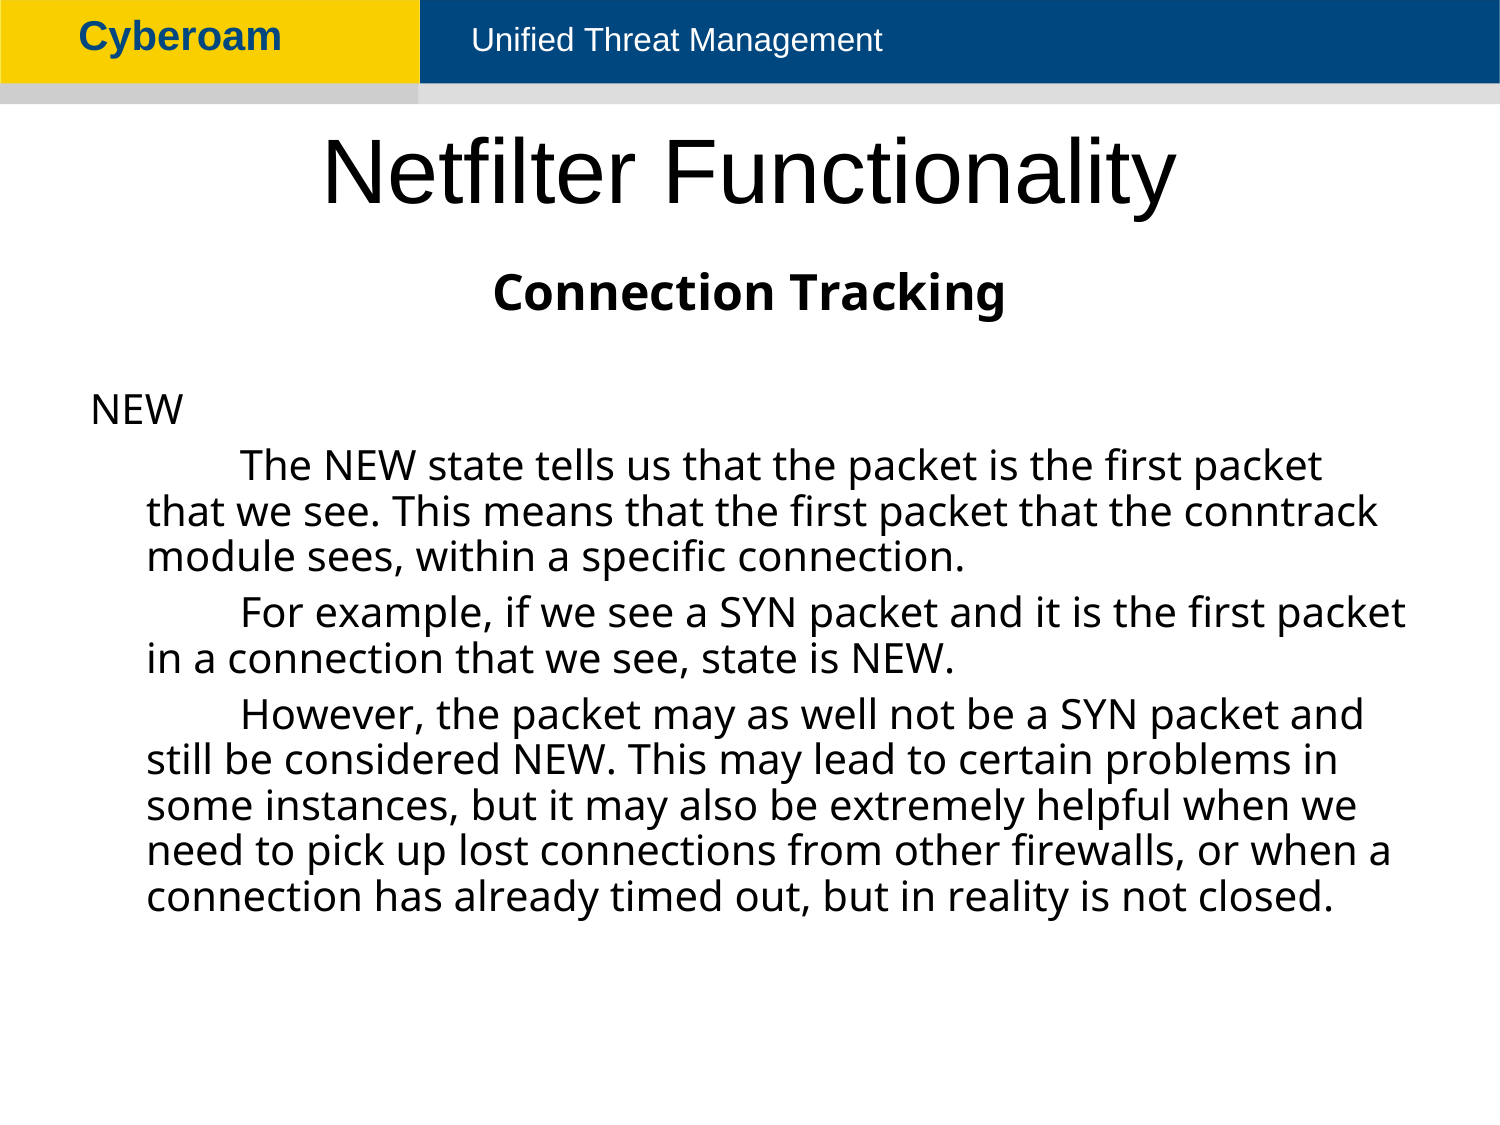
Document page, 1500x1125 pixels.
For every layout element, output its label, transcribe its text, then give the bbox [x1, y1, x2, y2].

list Connection Tracking NEW The NEW state tells us that the packet is the first packet that we see. This means that the first packet that the conntrack module sees, within a specific connection. For example, if we see a SYN packet and it is the first packet in a connection that we see, state is NEW. However, the packet may as well not be a SYN packet and still be considered NEW. This may lead to certain problems in some instances, but it may also be extremely helpful when we need to pick up lost connections from other firewalls, or when a connection has already timed out, but in reality is not closed. [75, 259, 1426, 1047]
picture [0, 0, 1500, 83]
title Netfilter Functionality [75, 112, 1426, 233]
